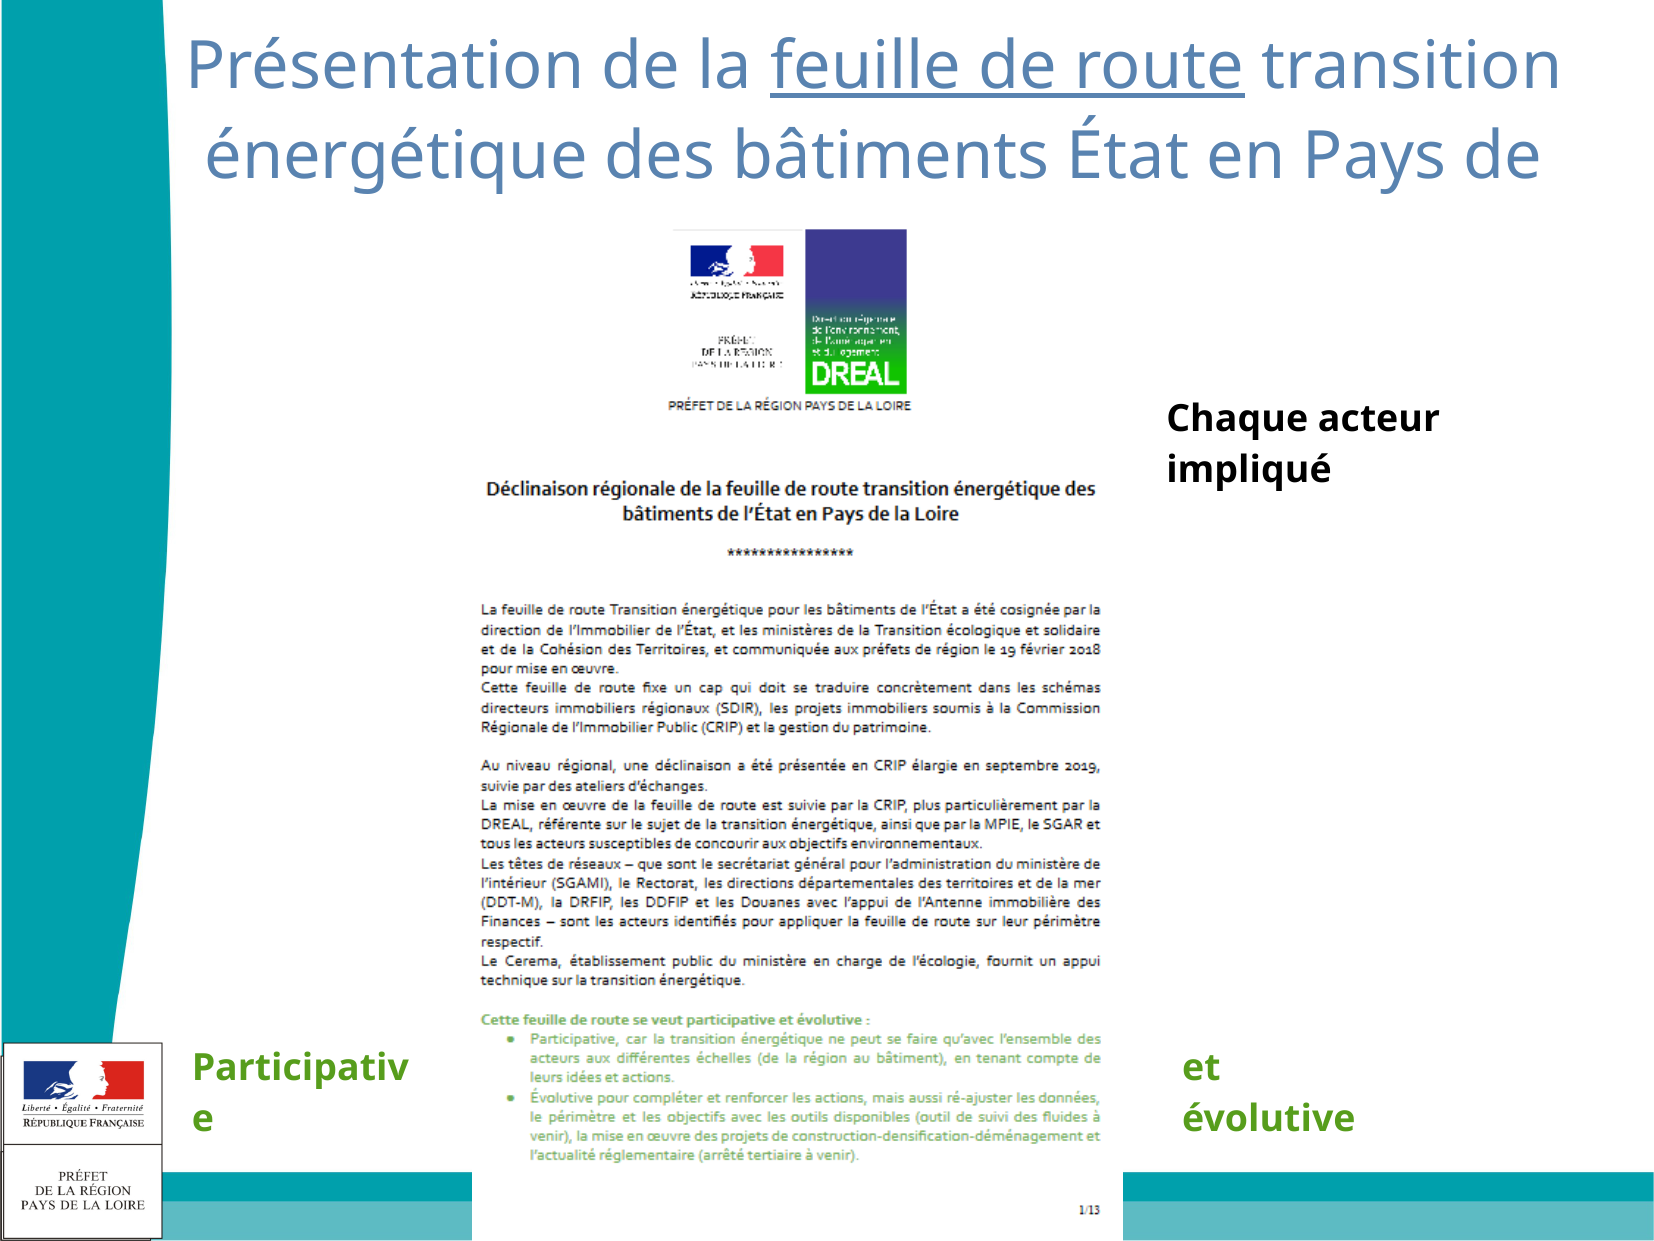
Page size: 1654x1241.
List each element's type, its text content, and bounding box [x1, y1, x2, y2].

title Présentation de la feuille de route transition énergétique des bâtiments État en Pays de la Loire [177, 56, 1571, 250]
text_box Chaque acteur impliqué [1151, 383, 1565, 443]
text_box et évolutive [1167, 1033, 1388, 1086]
text_box Participative [177, 1033, 443, 1133]
picture [0, 0, 1654, 1241]
